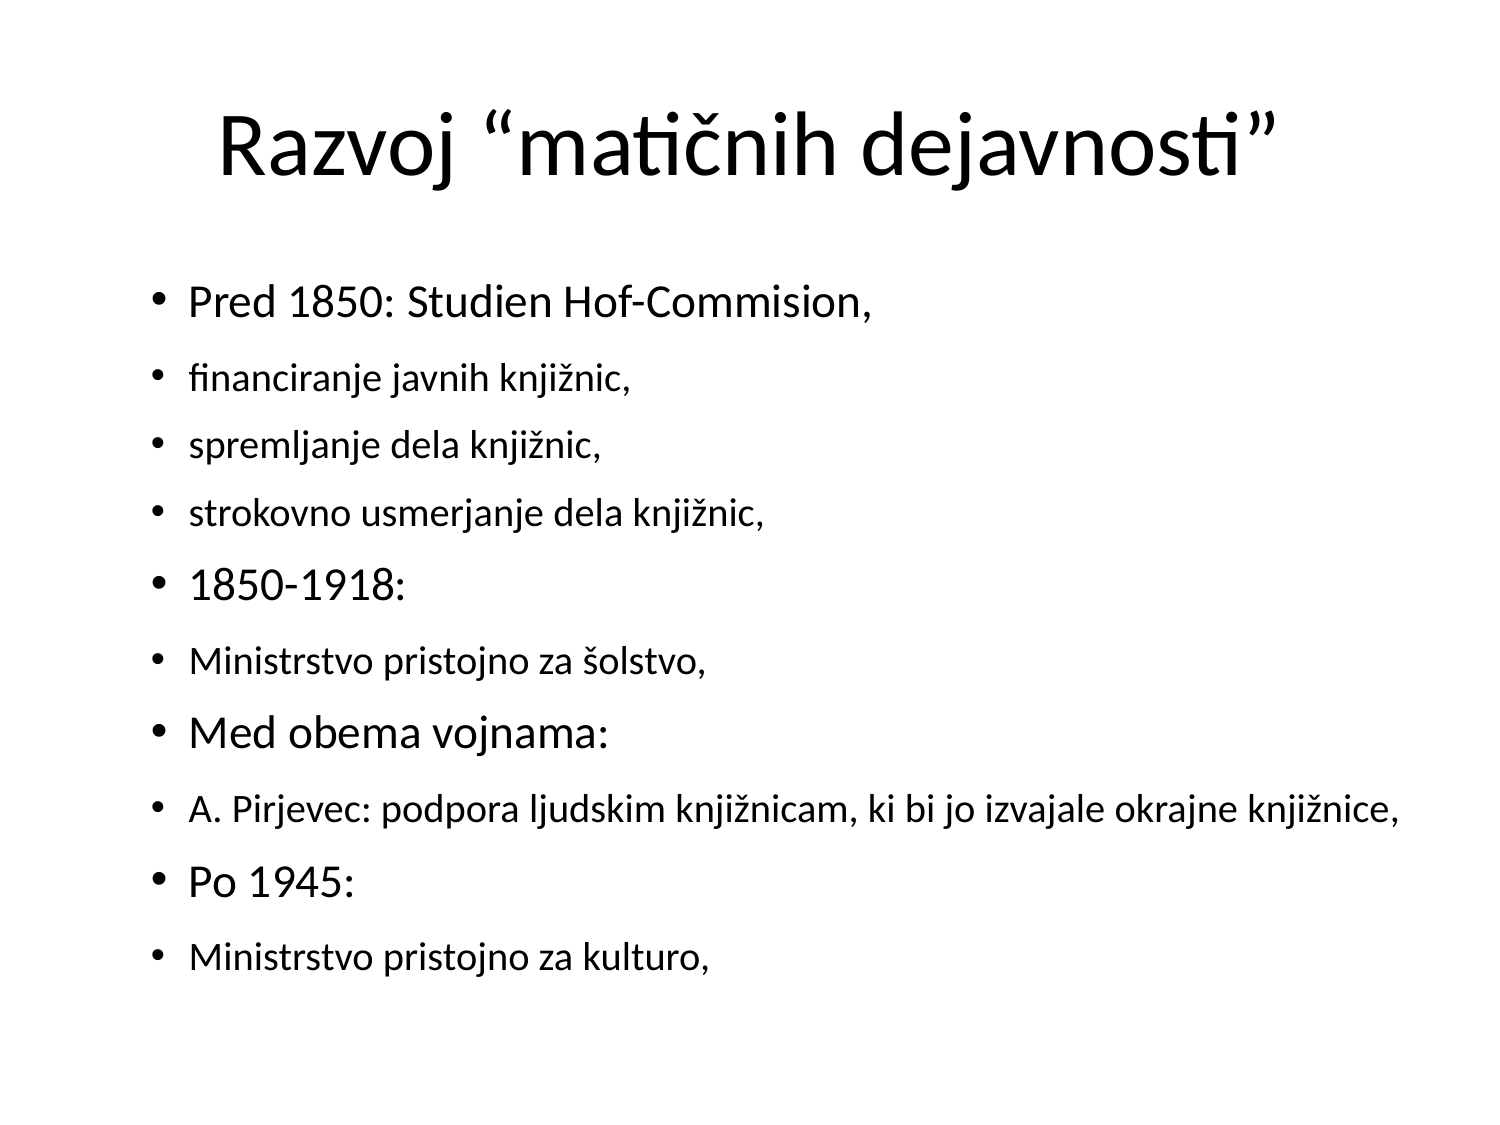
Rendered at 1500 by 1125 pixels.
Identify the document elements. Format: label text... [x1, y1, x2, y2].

title Razvoj “matičnih dejavnosti” [75, 45, 1425, 233]
list Pred 1850: Studien Hof-Commision, financiranje javnih knjižnic, spremljanje dela knjižnic, strokovno usmerjanje dela knjižnic, 1850-1918: Ministrstvo pristojno za šolstvo, Med obema vojnama: A. Pirjevec: podpora ljudskim knjižnicam, ki bi jo izvajale okrajne knjižnice, Po 1945: Ministrstvo pristojno za kulturo, [75, 262, 1425, 1005]
